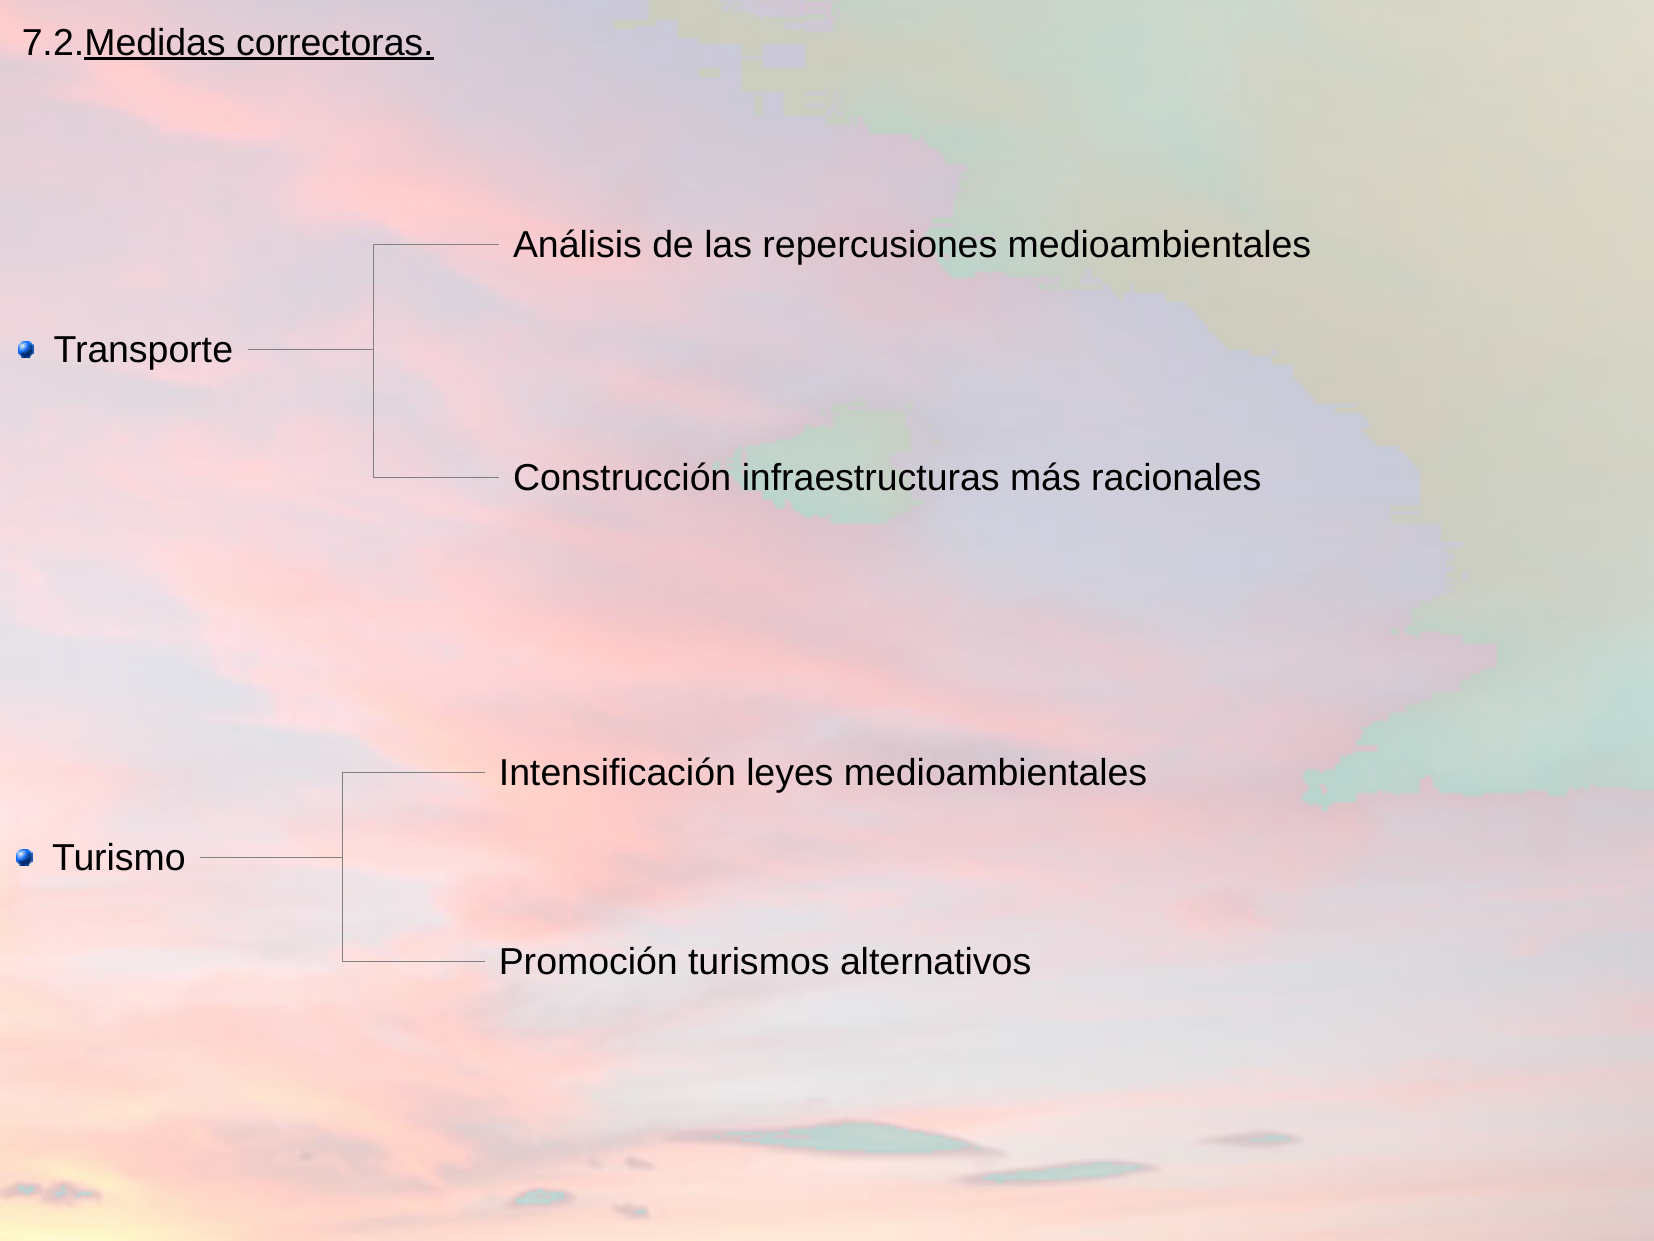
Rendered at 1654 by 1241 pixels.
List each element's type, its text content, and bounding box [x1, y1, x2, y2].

text_box Promoción turismos alternativos [484, 933, 1047, 990]
text_box Construcción infraestructuras más racionales [498, 448, 1277, 506]
text_box Intensificación leyes medioambientales [484, 744, 1163, 801]
text_box 7.2.Medidas correctoras. [7, 14, 449, 71]
text_box Análisis de las repercusiones medioambientales [498, 216, 1327, 274]
text_box Turismo [1, 829, 201, 886]
text_box Transporte [3, 321, 249, 378]
picture [0, 0, 1654, 1241]
